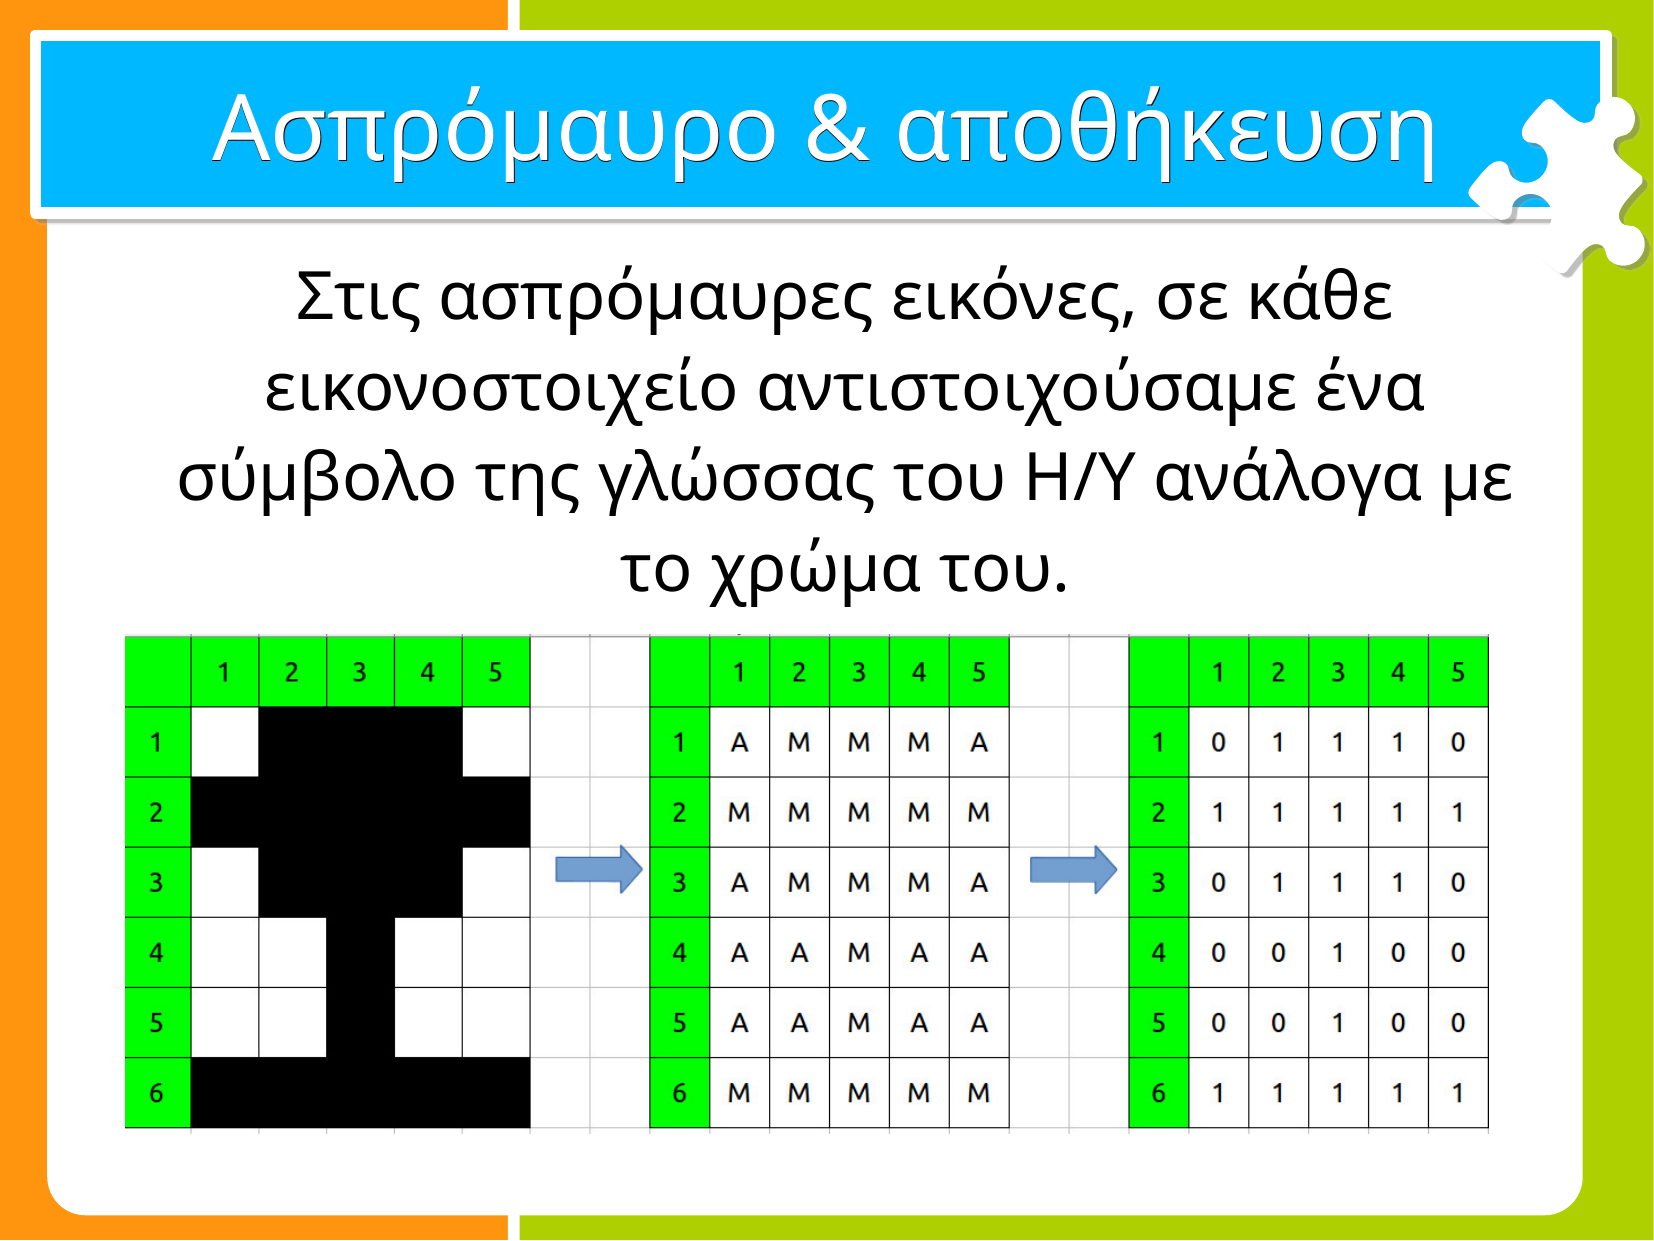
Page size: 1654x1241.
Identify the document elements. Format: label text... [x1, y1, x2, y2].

title Ασπρόμαυρο & αποθήκευση [82, 49, 1571, 201]
list Στις ασπρόμαυρες εικόνες, σε κάθε εικονοστοιχείο αντιστοιχούσαμε ένα σύμβολο της γλώσσας του Η/Υ ανάλογα με το χρώμα του. [82, 248, 1538, 968]
picture [125, 634, 1489, 1134]
